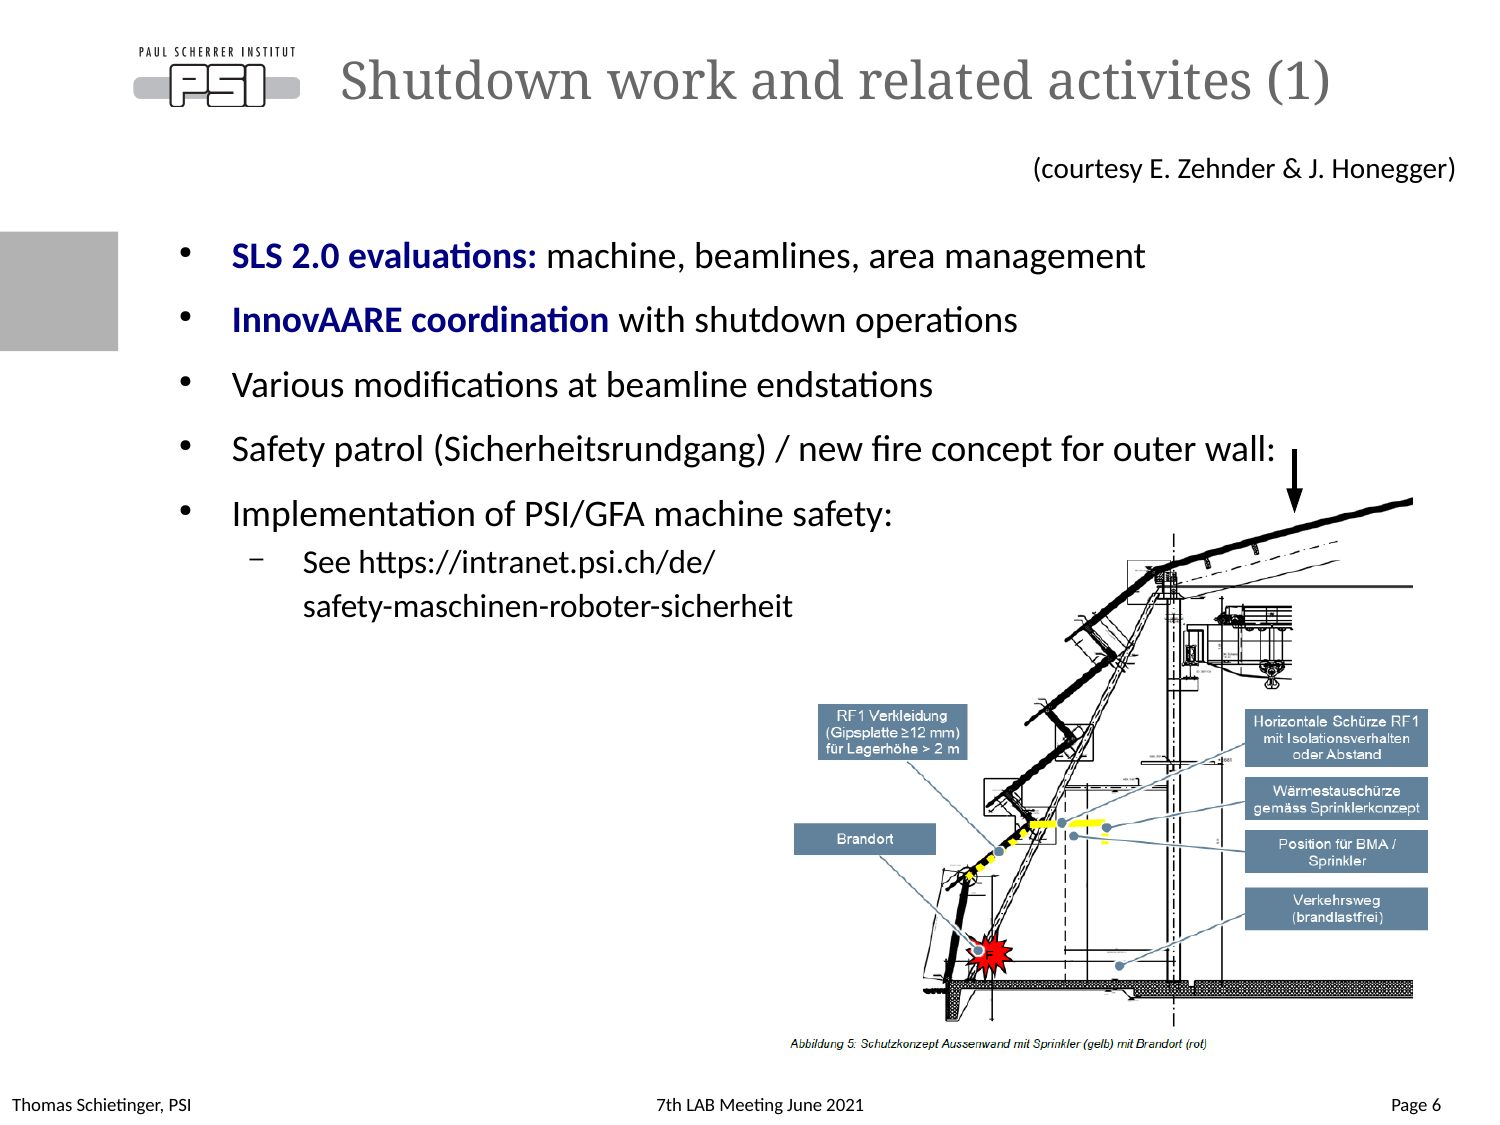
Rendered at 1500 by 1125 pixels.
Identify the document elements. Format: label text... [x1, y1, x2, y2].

picture [774, 480, 1443, 1058]
text_box (courtesy E. Zehnder & J. Honegger) [1017, 149, 1472, 194]
title Shutdown work and related activites (1) [340, 47, 1442, 132]
list SLS 2.0 evaluations: machine, beamlines, area management InnovAARE coordination with shutdown operations Various modifications at beamline endstations Safety patrol (Sicherheitsrundgang) / new fire concept for outer wall: Implementation of PSI/GFA machine safety: See https://intranet.psi.ch/de/ safety-maschinen-roboter-sicherheit [161, 226, 1424, 847]
